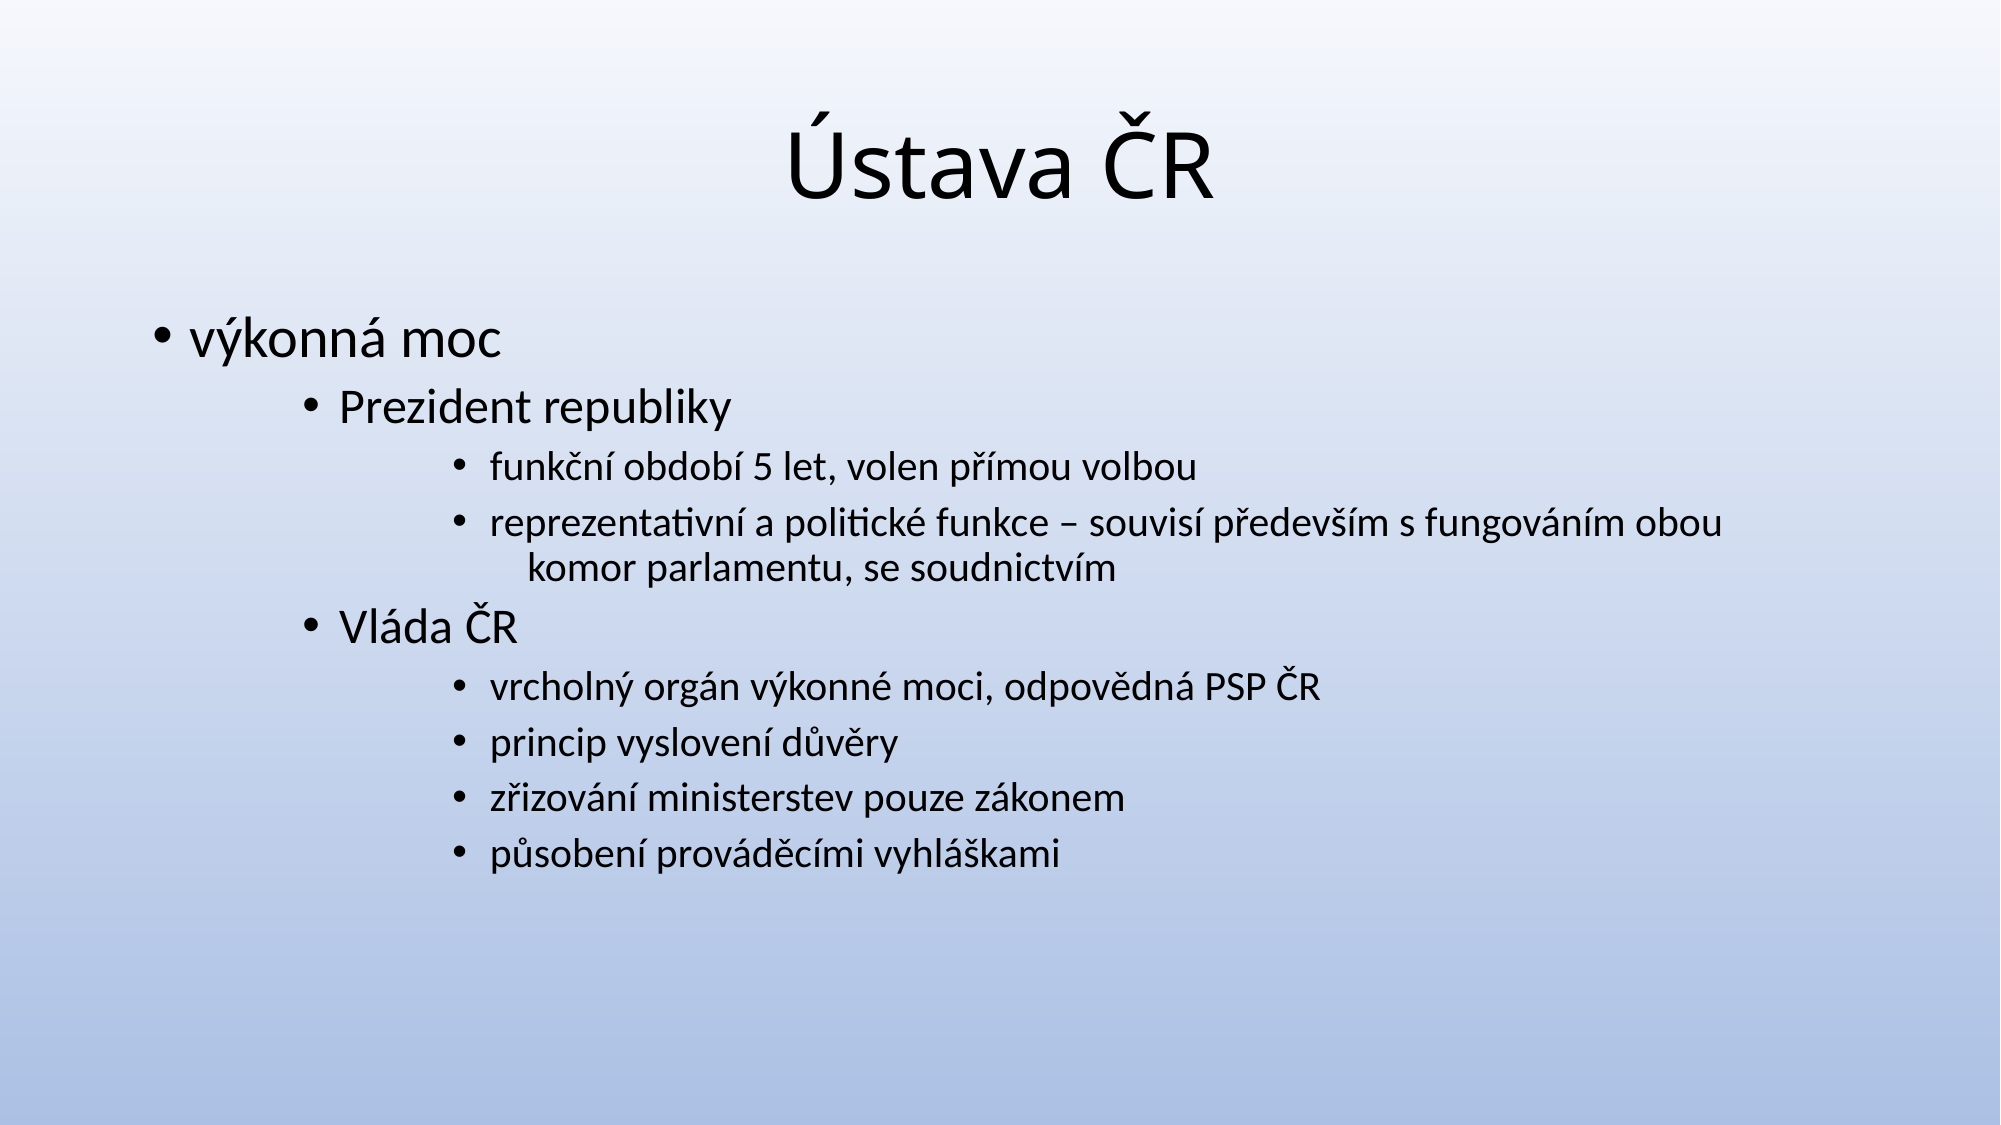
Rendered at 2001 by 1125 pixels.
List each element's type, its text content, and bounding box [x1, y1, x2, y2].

title Ústava ČR [137, 59, 1863, 278]
list výkonná moc Prezident republiky funkční období 5 let, volen přímou volbou reprezentativní a politické funkce – souvisí především s fungováním obou komor parlamentu, se soudnictvím Vláda ČR vrcholný orgán výkonné moci, odpovědná PSP ČR princip vyslovení důvěry zřizování ministerstev pouze zákonem působení prováděcími vyhláškami [137, 299, 1845, 1014]
